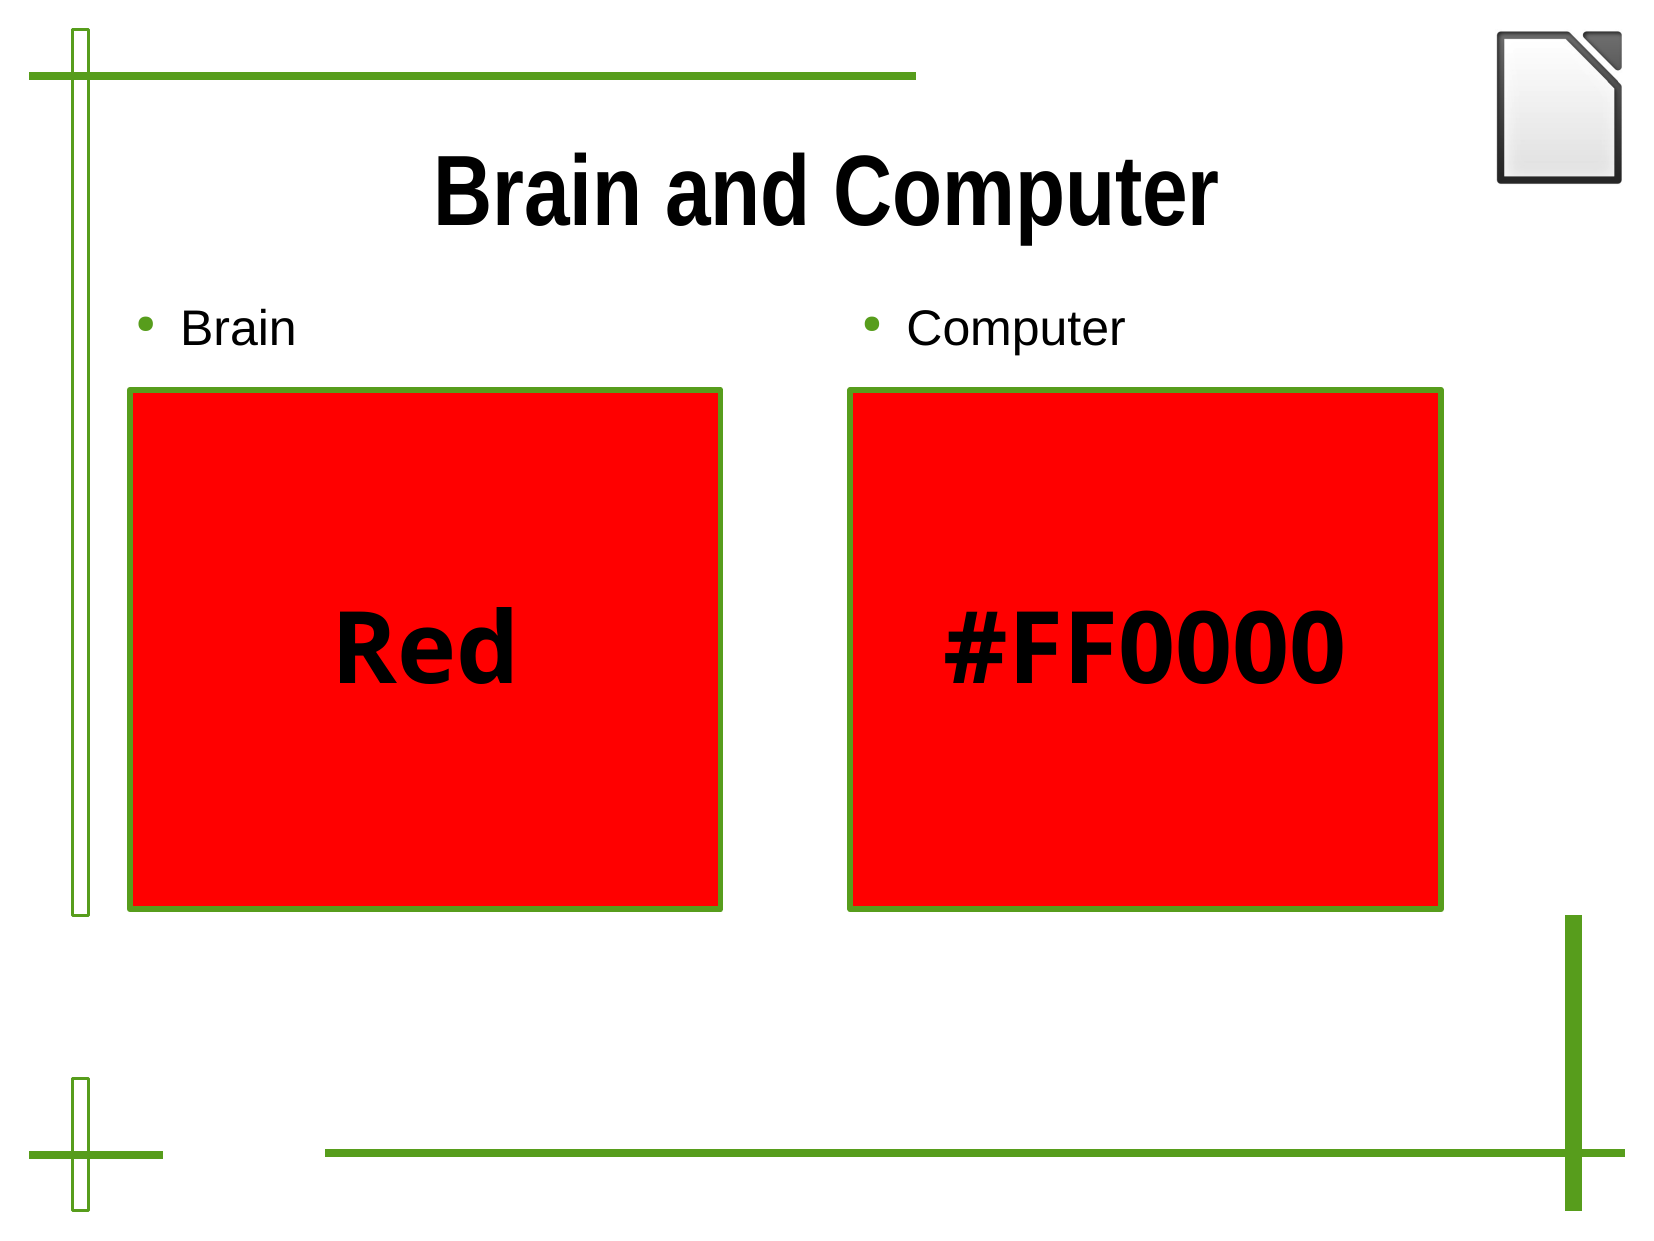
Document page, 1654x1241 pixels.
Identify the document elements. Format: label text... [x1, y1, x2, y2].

text_box #FF0000 [850, 389, 1441, 910]
picture [1494, 29, 1624, 186]
title Brain and Computer [118, 118, 1536, 260]
list Computer [844, 295, 1536, 1123]
list Brain [118, 295, 810, 1123]
